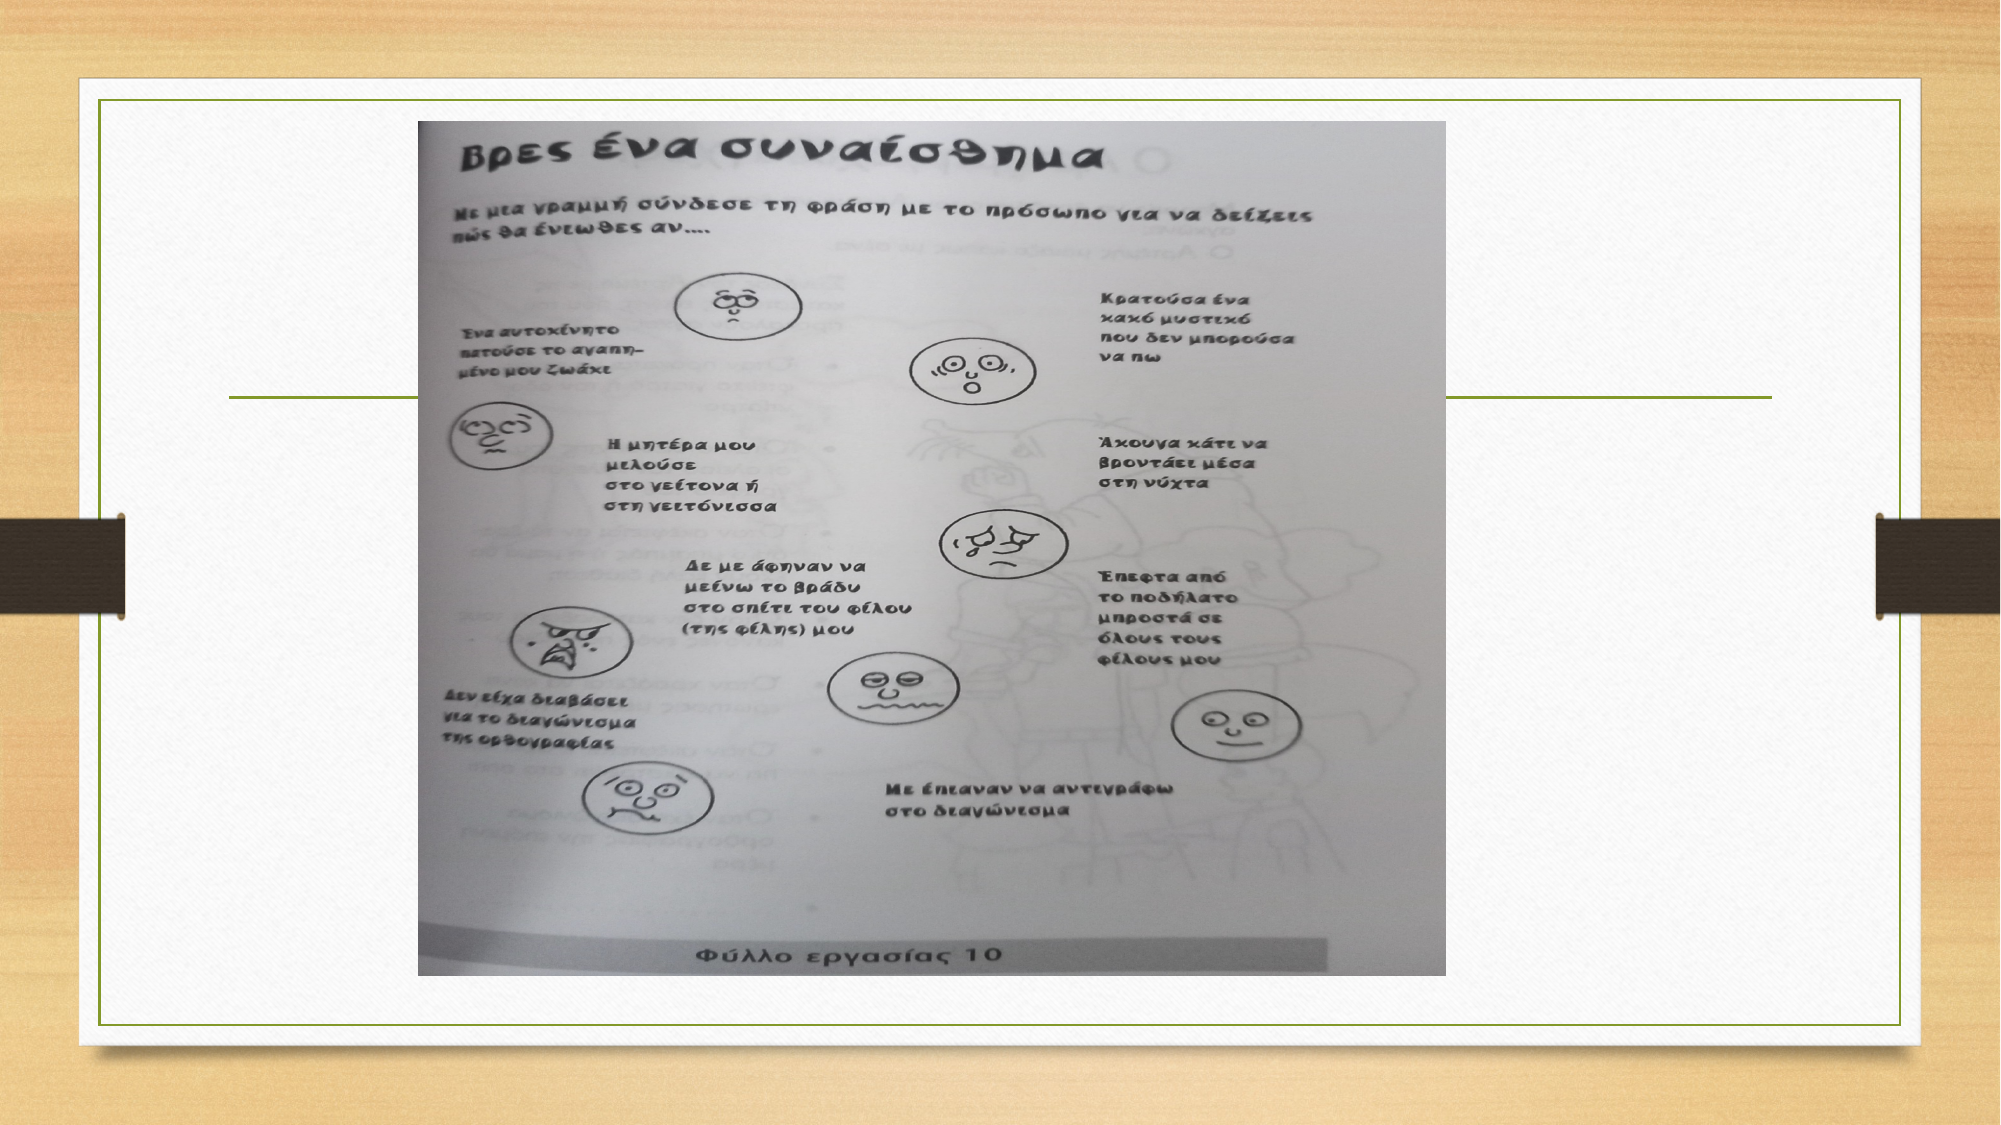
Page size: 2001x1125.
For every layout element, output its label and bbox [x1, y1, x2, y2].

picture [418, 121, 1446, 976]
